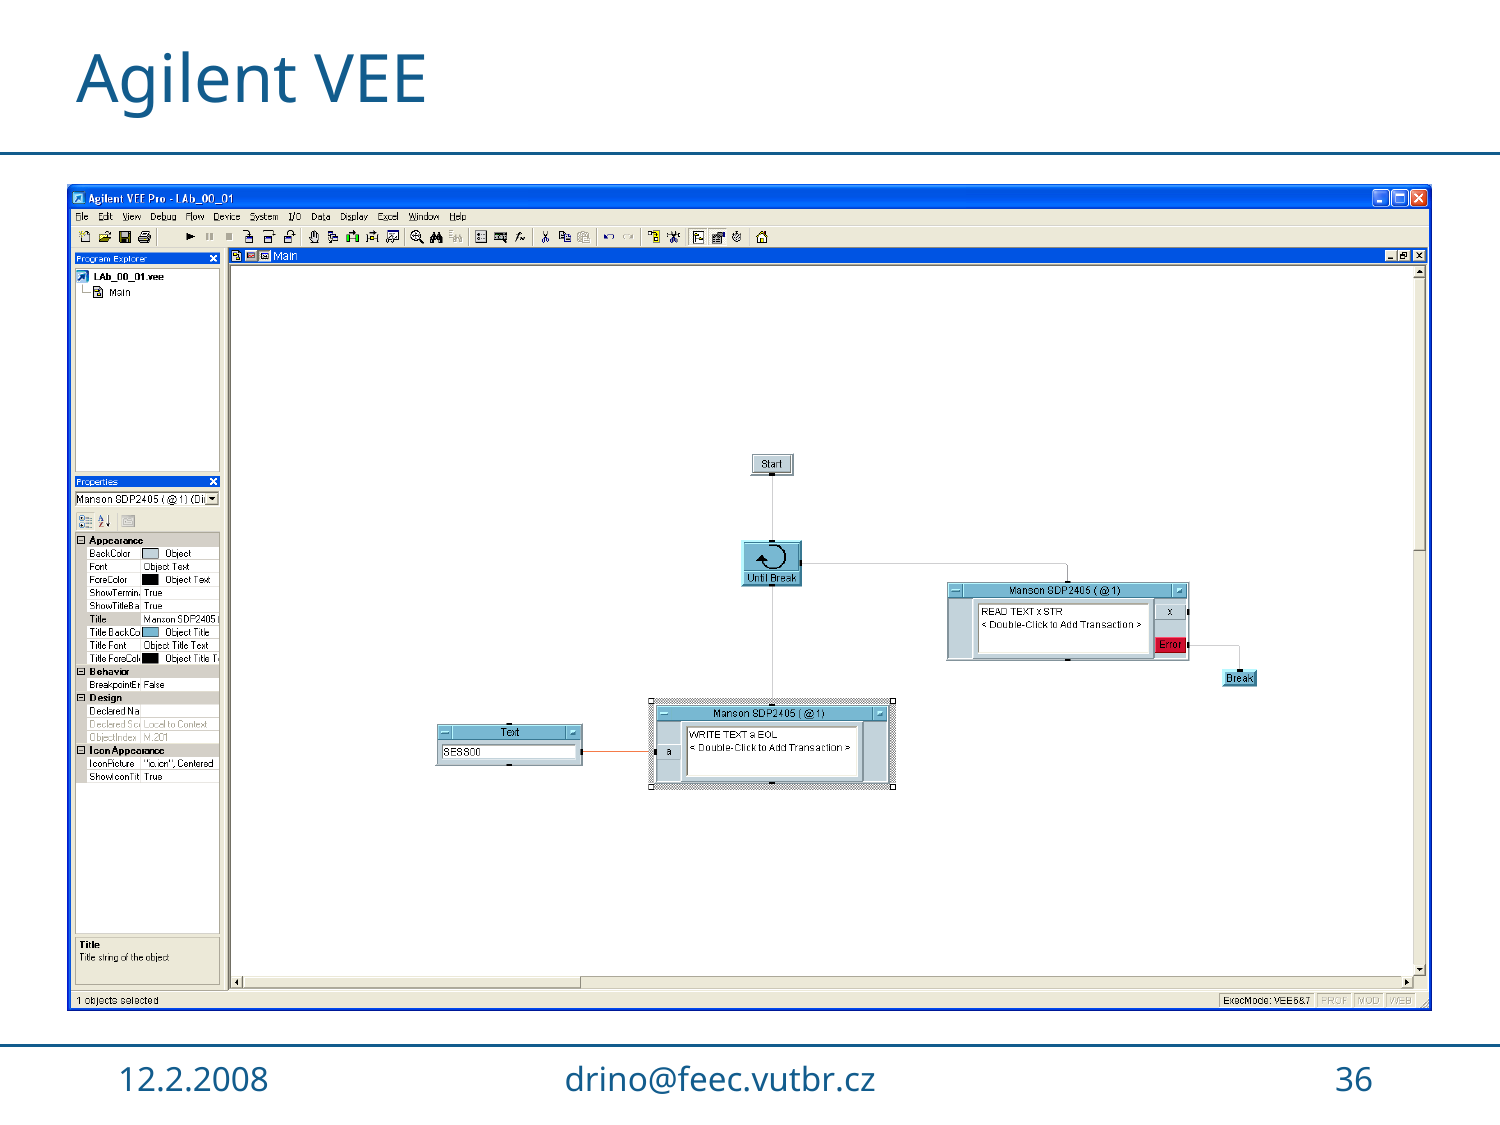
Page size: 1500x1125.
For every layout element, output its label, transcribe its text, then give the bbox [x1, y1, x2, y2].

text_box drino@feec.vutbr.cz [454, 1049, 987, 1125]
text_box 12.2.2008 [103, 1049, 432, 1125]
title Agilent VEE [0, 0, 1500, 152]
picture [67, 184, 1432, 1012]
text_box 1 [1075, 1049, 1388, 1125]
